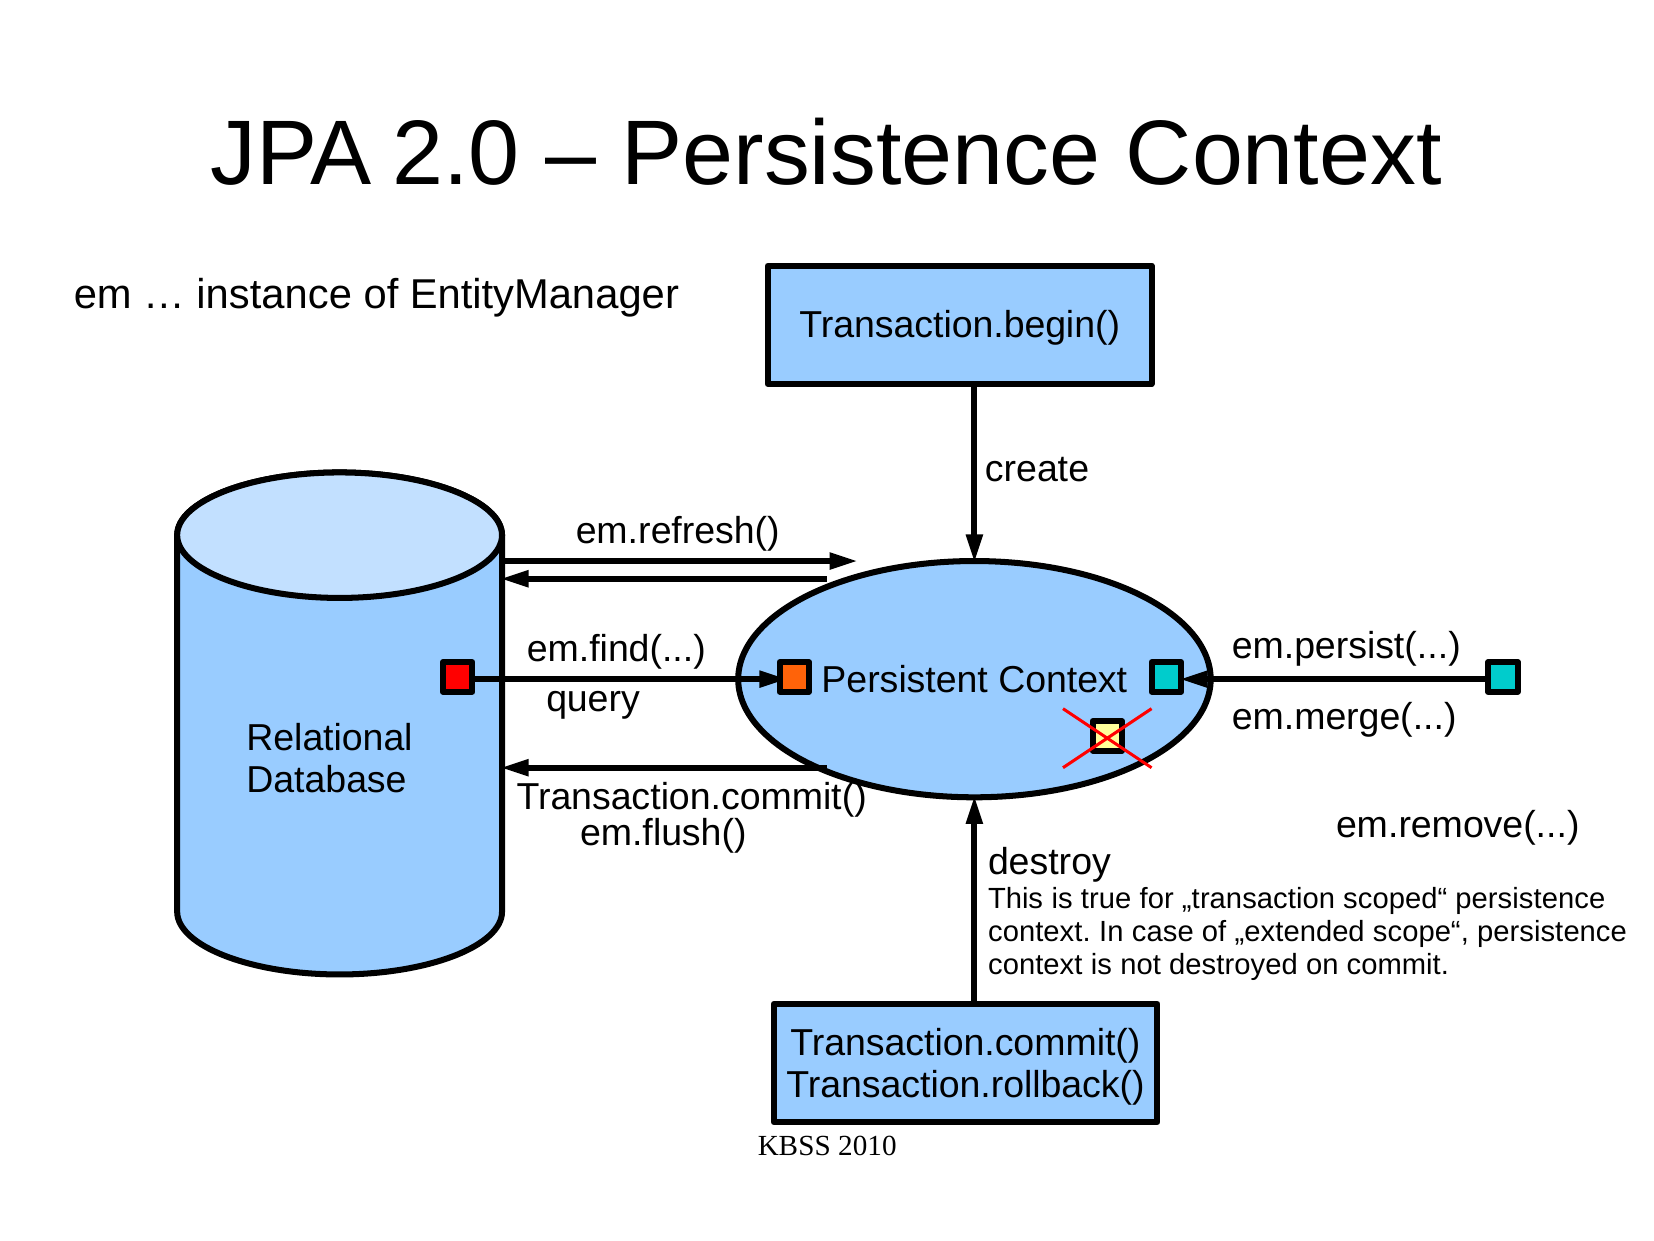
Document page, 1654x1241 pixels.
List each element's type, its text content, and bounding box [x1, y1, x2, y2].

text_box em.find(...) [512, 620, 722, 677]
text_box create [973, 442, 1102, 494]
title Compound primary keys Embedded Id Class [177, 472, 503, 598]
title JPA 2.0 – Persistence Context [82, 49, 1571, 257]
text_box Relational Database [231, 708, 429, 808]
text_box Transaction.commit() Transaction.rollback() [773, 1003, 1158, 1123]
text_box em.merge(...) [1217, 687, 1472, 745]
text_box [1112, 731, 1123, 746]
text_box em.remove(...) [1321, 796, 1595, 853]
text_box [1093, 741, 1122, 751]
text_box [1488, 662, 1518, 692]
text_box destroy This is true for „transaction scoped“ persistence context. In case of „extended scope“, persistence context is not destroyed on commit. [973, 832, 1647, 988]
text_box em.persist(...) [1217, 617, 1476, 674]
text_box [1092, 731, 1103, 745]
text_box Transaction.begin() [767, 265, 1152, 384]
text_box [1151, 662, 1182, 692]
text_box em.flush() [565, 803, 762, 861]
text_box [779, 662, 810, 692]
text_box em.refresh() [561, 501, 795, 559]
text_box [1092, 721, 1123, 735]
text_box em … instance of EntityManager [59, 263, 694, 325]
text_box Transaction.commit() [501, 767, 883, 855]
text_box [177, 536, 503, 975]
text_box Persistent Context [738, 561, 1211, 798]
text_box query [531, 670, 655, 728]
